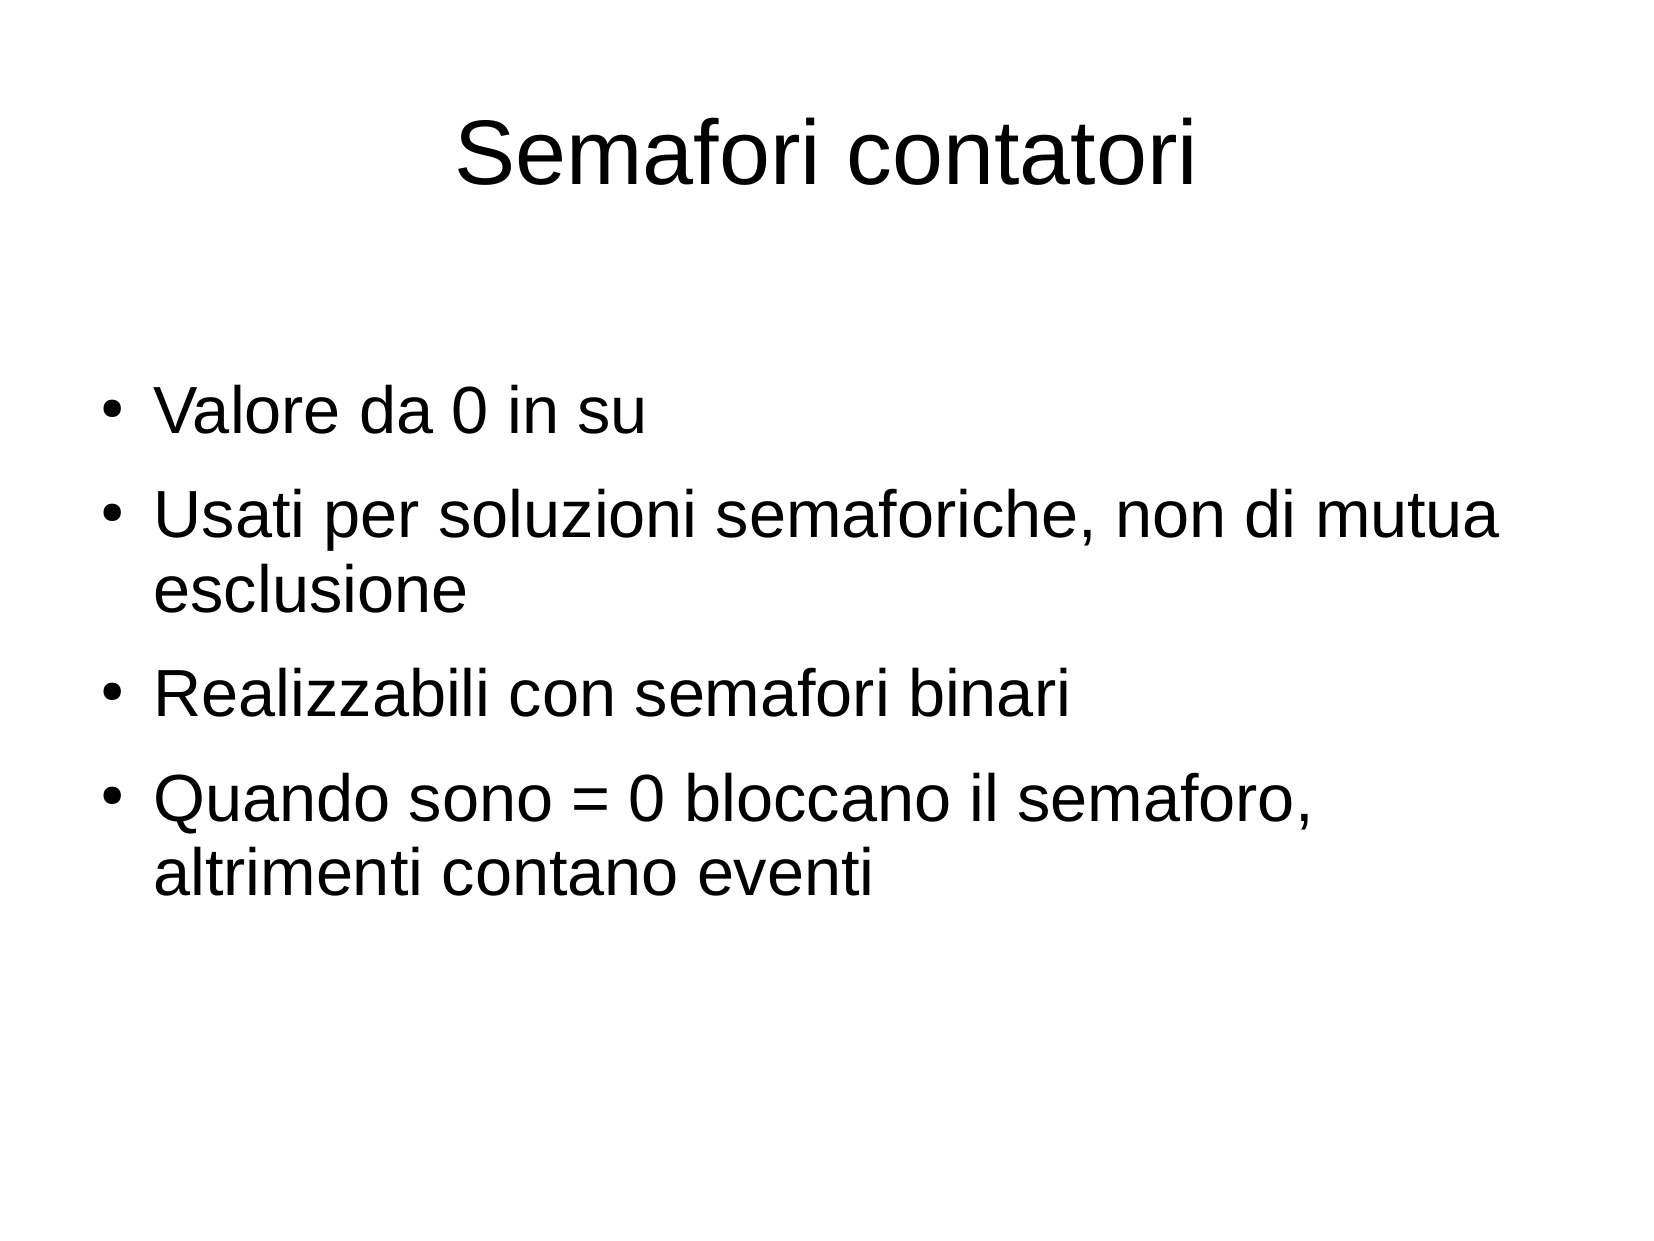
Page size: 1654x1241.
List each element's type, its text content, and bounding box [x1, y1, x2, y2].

list Valore da 0 in su Usati per soluzioni semaforiche, non di mutua esclusione Realizzabili con semafori binari Quando sono = 0 bloccano il semaforo, altrimenti contano eventi [82, 372, 1571, 1093]
title Semafori contatori [82, 49, 1571, 257]
